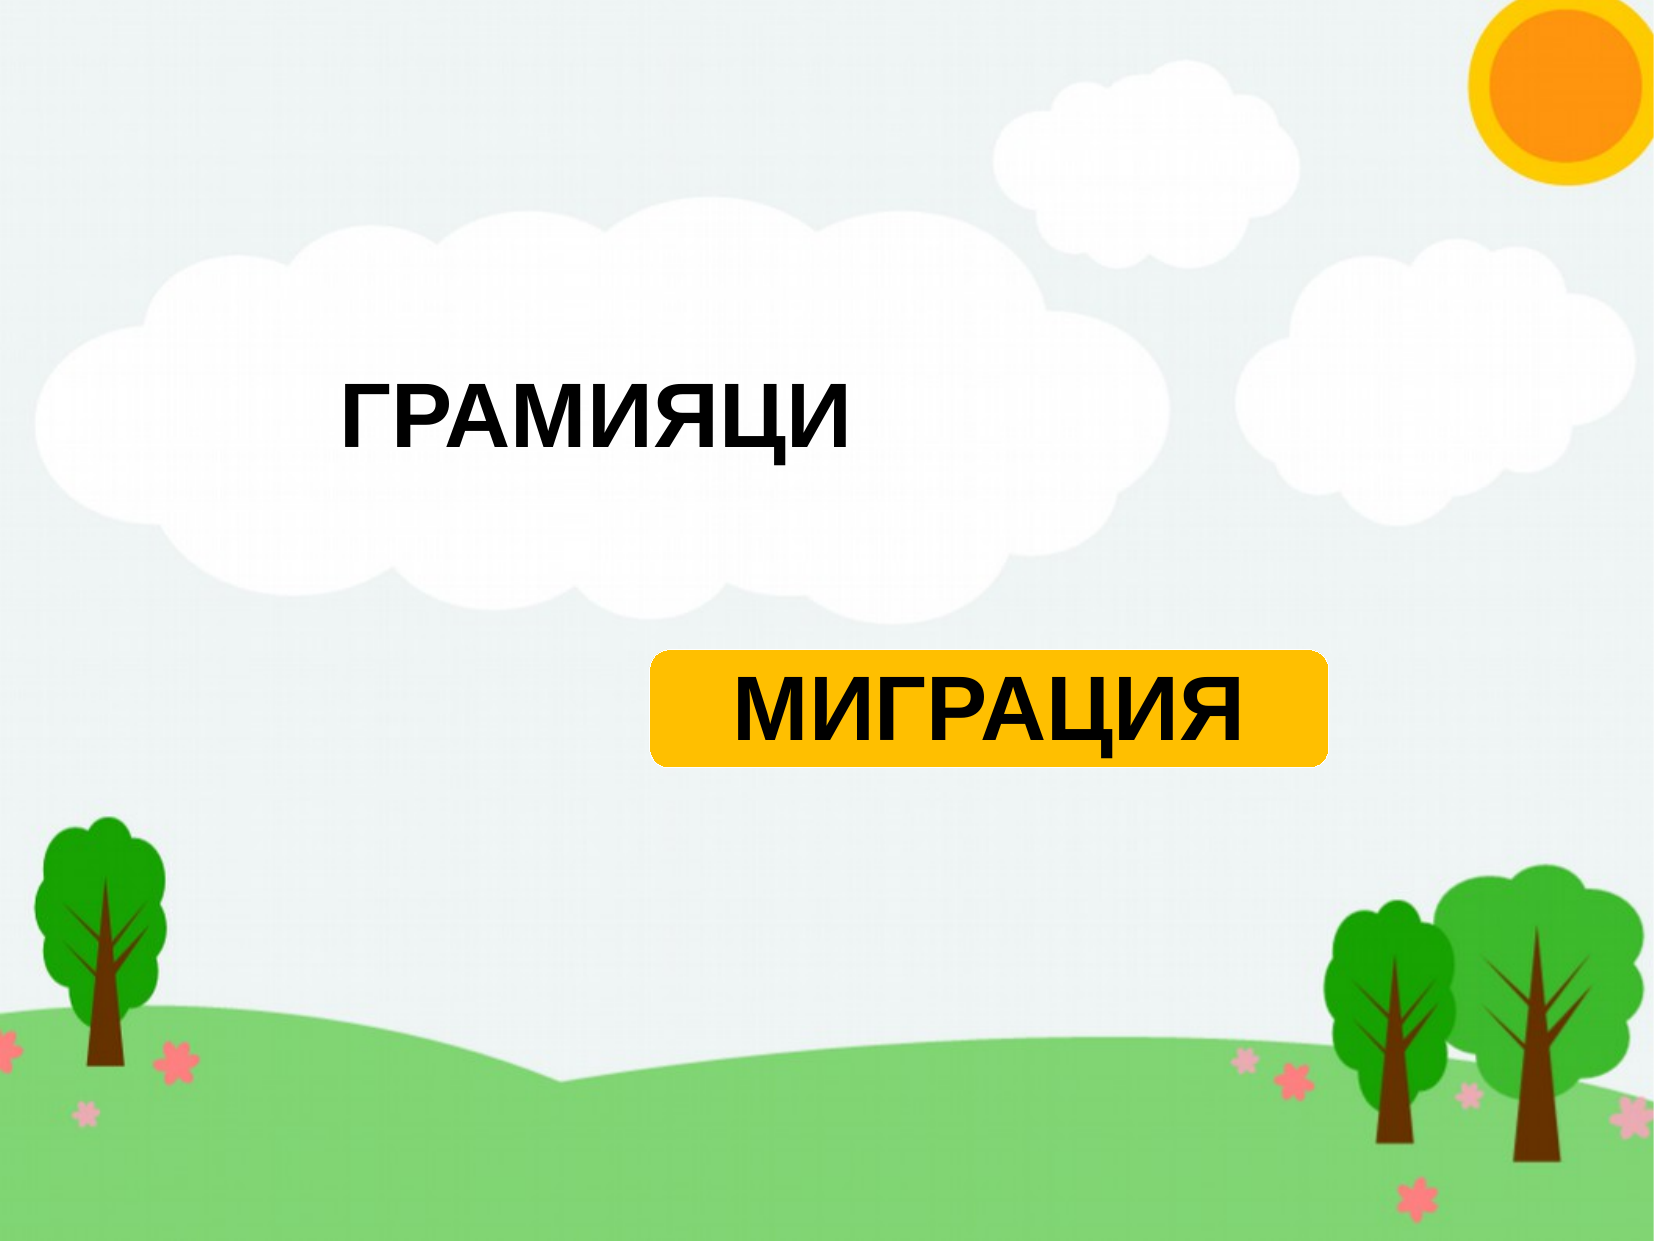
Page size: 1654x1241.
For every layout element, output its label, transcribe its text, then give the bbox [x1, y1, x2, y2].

picture [0, 0, 1654, 1241]
text_box ГРАМИЯЦИ [324, 356, 1270, 680]
text_box МИГРАЦИЯ [649, 649, 1329, 768]
